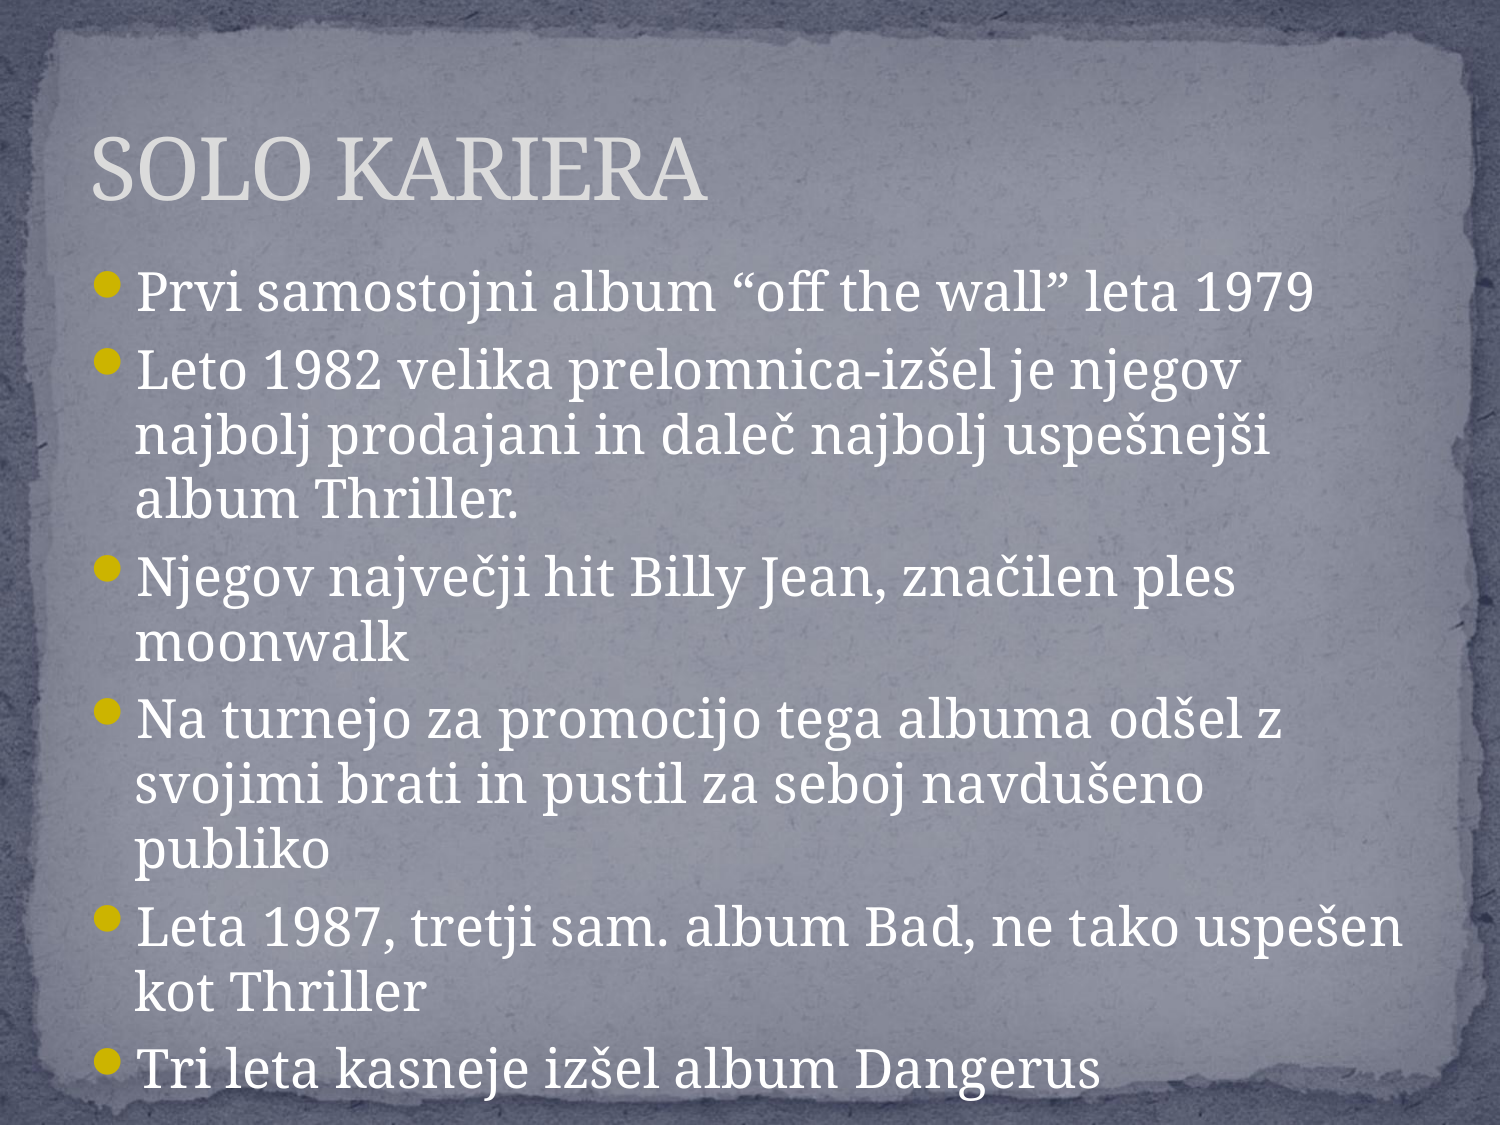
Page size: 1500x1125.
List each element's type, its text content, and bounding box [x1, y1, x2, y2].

list Prvi samostojni album “off the wall” leta 1979 Leto 1982 velika prelomnica-izšel je njegov najbolj prodajani in daleč najbolj uspešnejši album Thriller. Njegov največji hit Billy Jean, značilen ples moonwalk Na turnejo za promocijo tega albuma odšel z svojimi brati in pustil za seboj navdušeno publiko Leta 1987, tretji sam. album Bad, ne tako uspešen kot Thriller Tri leta kasneje izšel album Dangerus [75, 249, 1425, 1000]
title SOLO KARIERA [75, 24, 1425, 225]
picture [0, 0, 1500, 1125]
